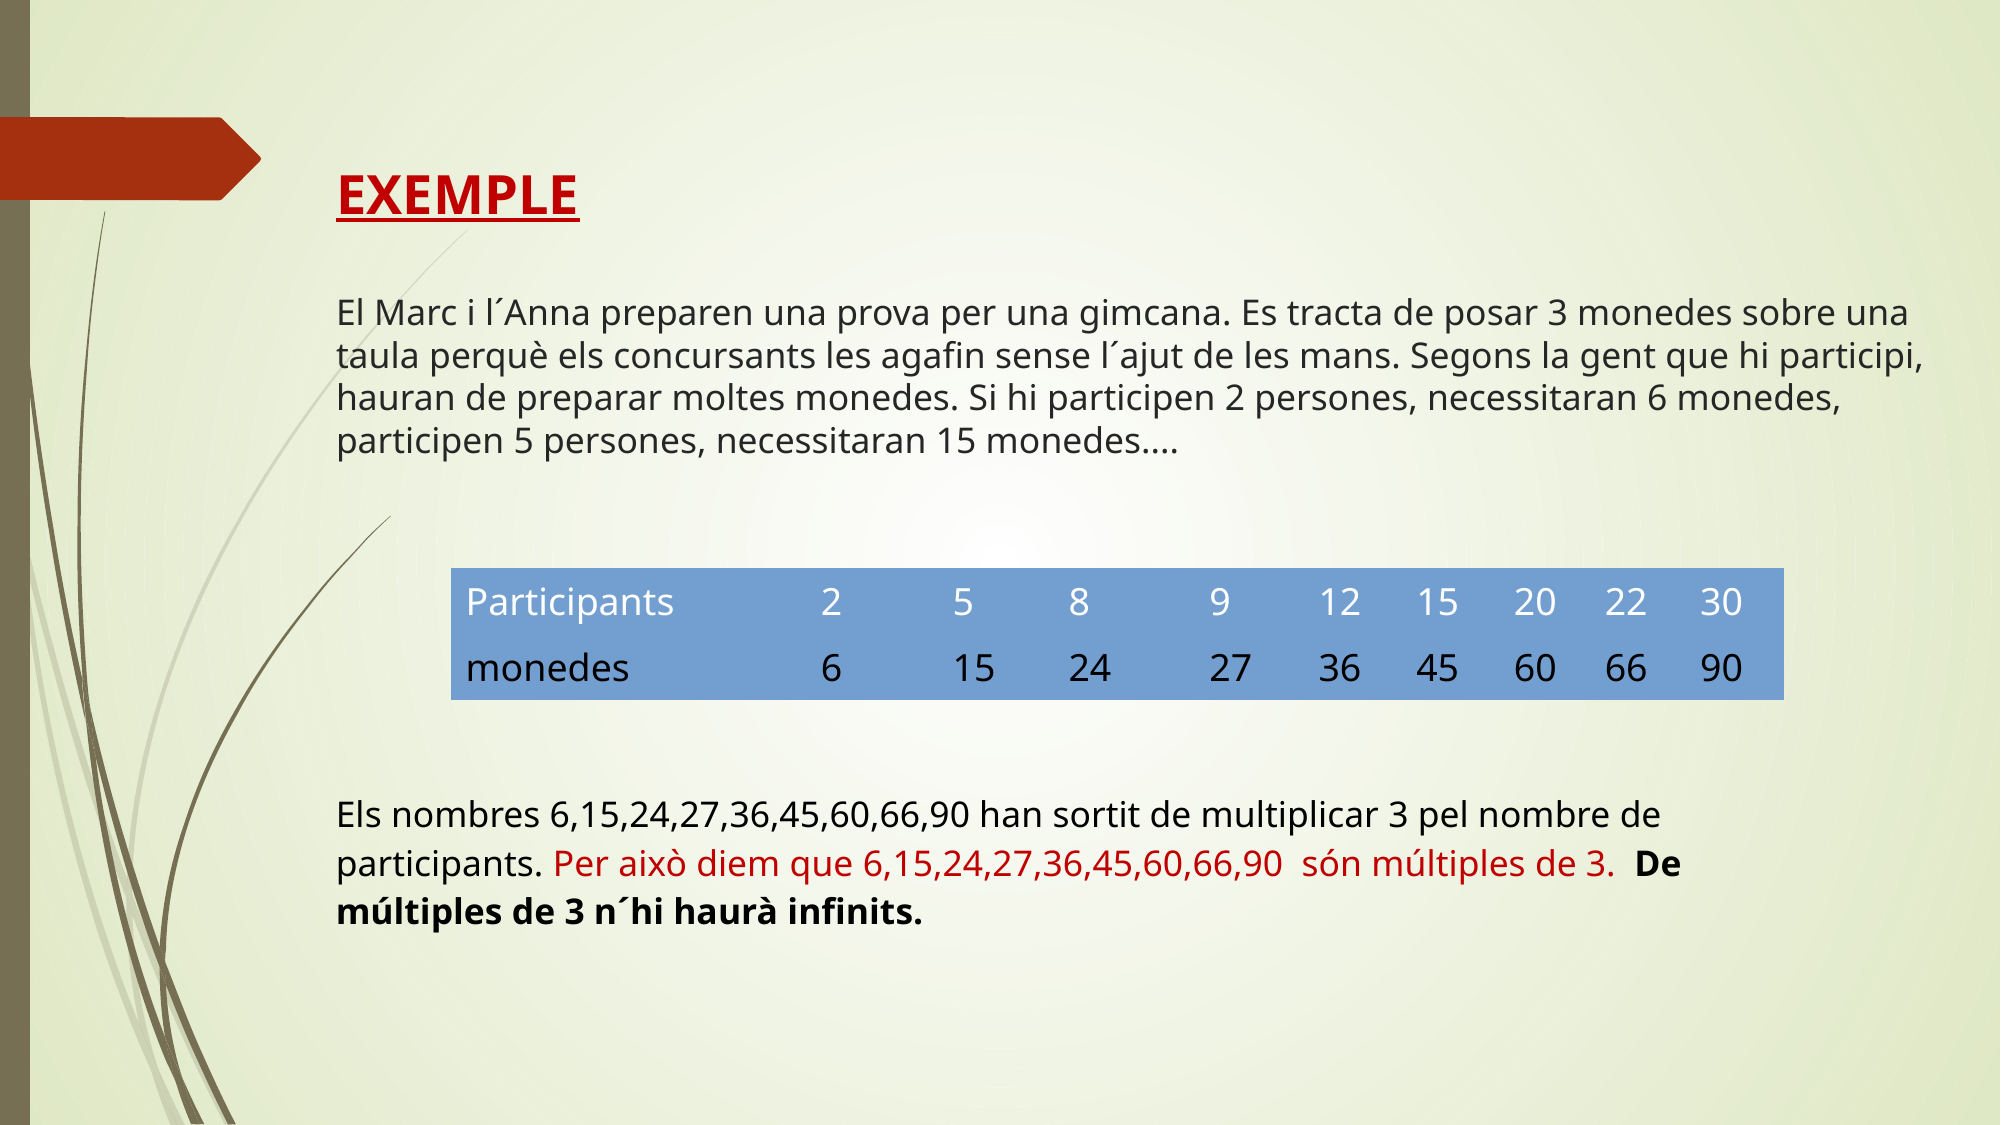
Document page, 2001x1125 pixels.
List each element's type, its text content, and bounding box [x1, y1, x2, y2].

table_header 20 [1499, 568, 1590, 634]
table_cell monedes [451, 634, 806, 700]
table_cell 66 [1590, 634, 1685, 700]
table_cell 27 [1195, 634, 1304, 700]
table_cell 45 [1401, 634, 1499, 700]
table_cell 90 [1685, 634, 1784, 700]
table_header Participants [451, 568, 806, 634]
table_header 15 [1401, 568, 1499, 634]
table_header 22 [1590, 568, 1685, 634]
table_header 9 [1195, 568, 1304, 634]
table_header 8 [1054, 568, 1195, 634]
table_cell 6 [806, 634, 938, 700]
title EXEMPLE El Marc i l´Anna preparen una prova per una gimcana. Es tracta de posar 3 monedes sobre una taula perquè els concursants les agafin sense l´ajut de les mans. Segons la gent que hi participi, hauran de preparar moltes monedes. Si hi participen 2 persones, necessitaran 6 monedes, participen 5 persones, necessitaran 15 monedes.... [321, 102, 2000, 1037]
table_header 30 [1685, 568, 1784, 634]
table_cell 24 [1054, 634, 1195, 700]
table_cell 15 [938, 634, 1054, 700]
table_header 5 [938, 568, 1054, 634]
table_header 2 [806, 568, 938, 634]
table_cell 36 [1304, 634, 1401, 700]
table_header 12 [1304, 568, 1401, 634]
text_box Els nombres 6,15,24,27,36,45,60,66,90 han sortit de multiplicar 3 pel nombre de participants. Per això diem que 6,15,24,27,36,45,60,66,90 són múltiples de 3. De múltiples de 3 n´hi haurà infinits. [321, 782, 1851, 943]
table_cell 60 [1499, 634, 1590, 700]
